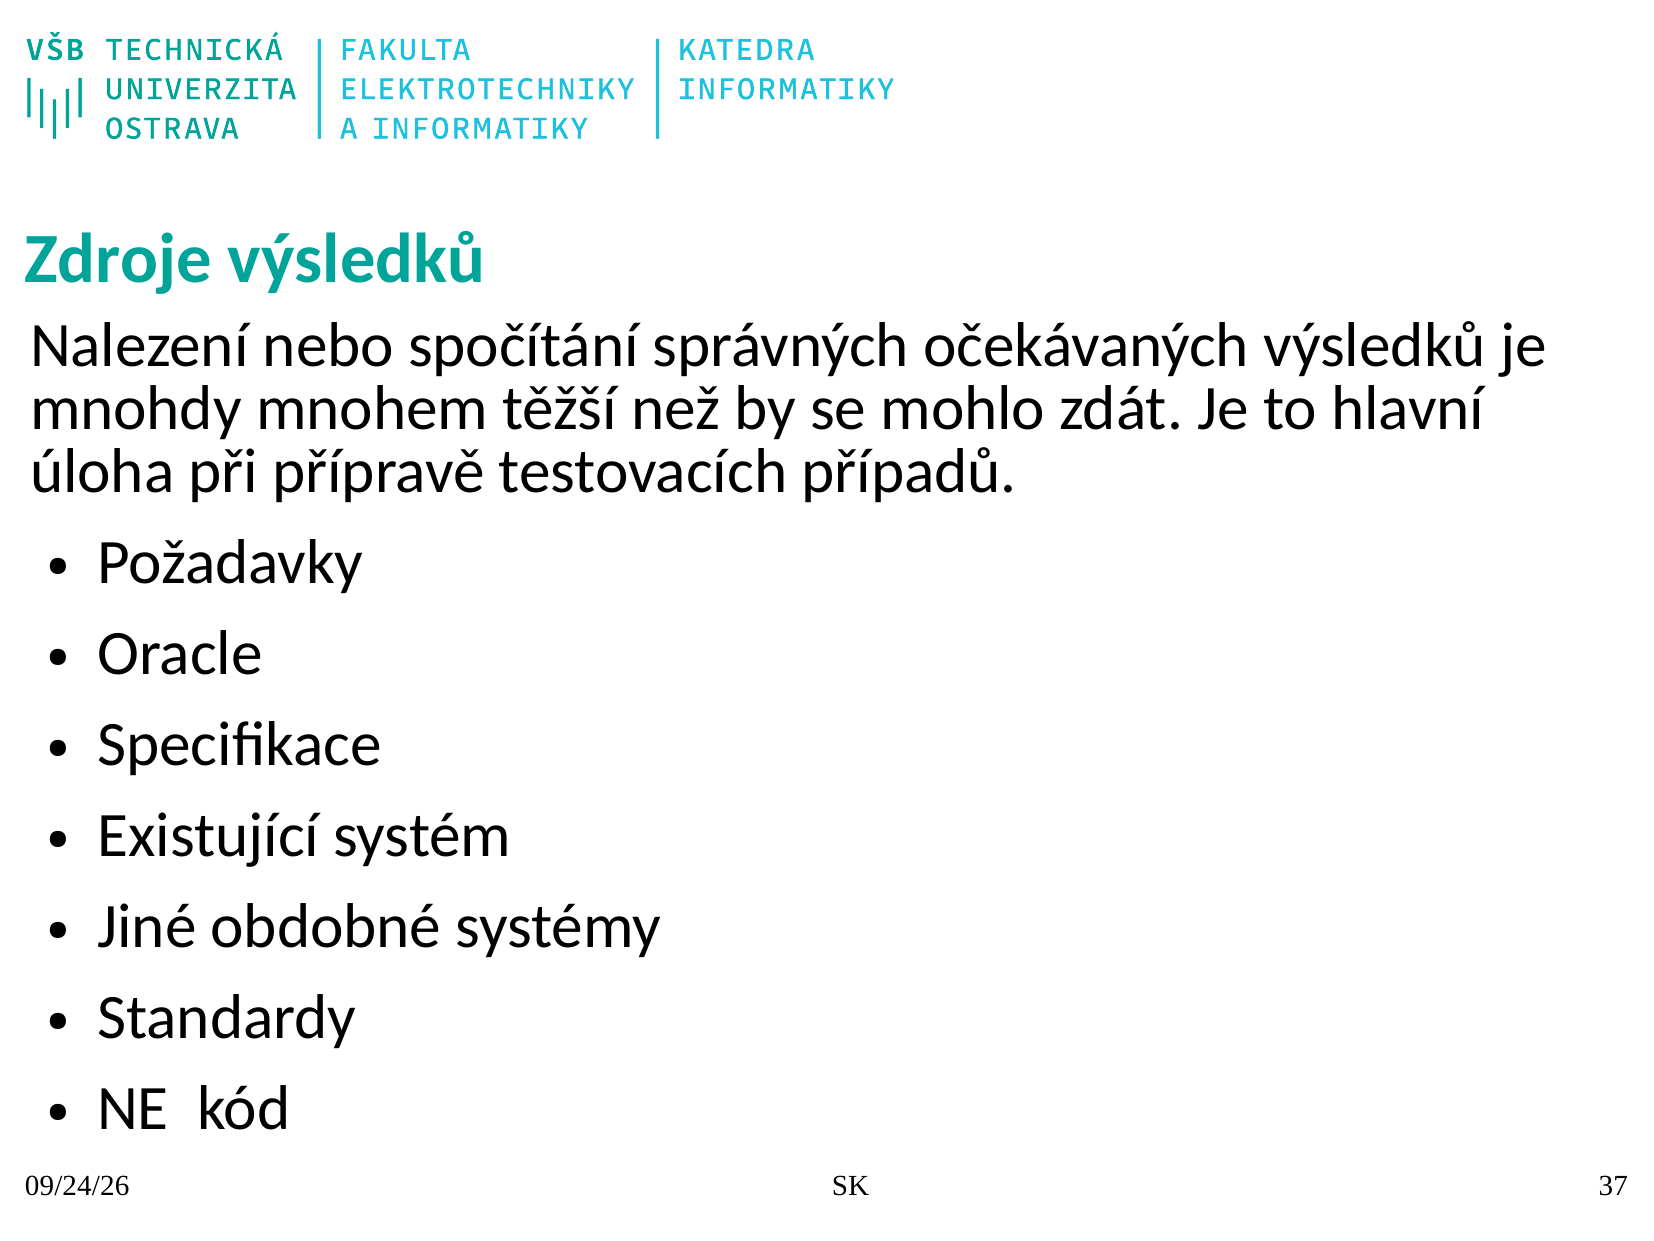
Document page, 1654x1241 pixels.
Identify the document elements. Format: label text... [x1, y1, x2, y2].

list Nalezení nebo spočítání správných očekávaných výsledků je mnohdy mnohem těžší než by se mohlo zdát. Je to hlavní úloha při přípravě testovacích případů. Požadavky Oracle Specifikace Existující systém Jiné obdobné systémy Standardy NE kód [30, 318, 1629, 1146]
picture [26, 31, 894, 139]
title Zdroje výsledků [24, 169, 1629, 300]
